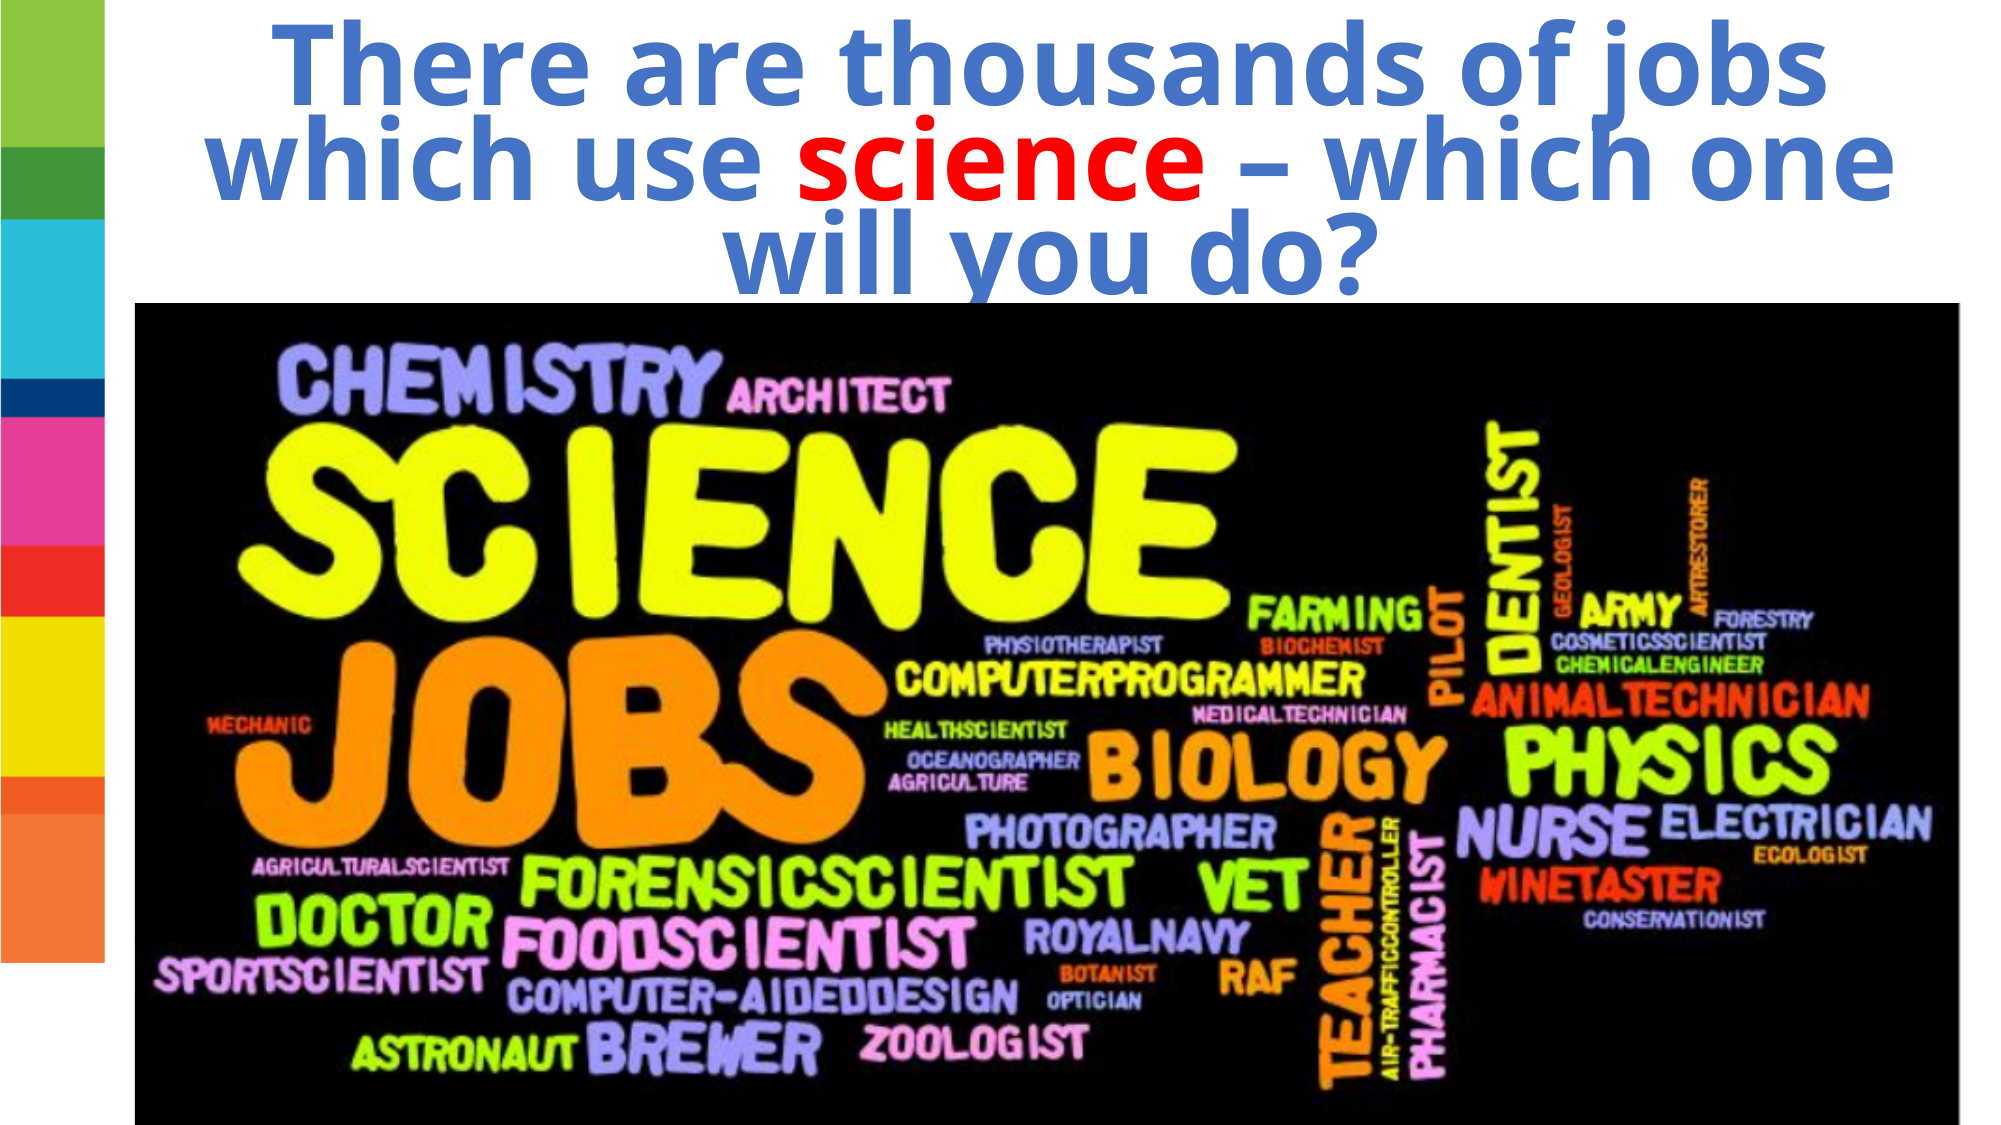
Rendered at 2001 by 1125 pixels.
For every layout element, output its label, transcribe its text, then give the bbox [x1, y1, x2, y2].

text_box There are thousands of jobs which use science – which one will you do? [102, 22, 2000, 1011]
picture [134, 303, 1961, 1125]
